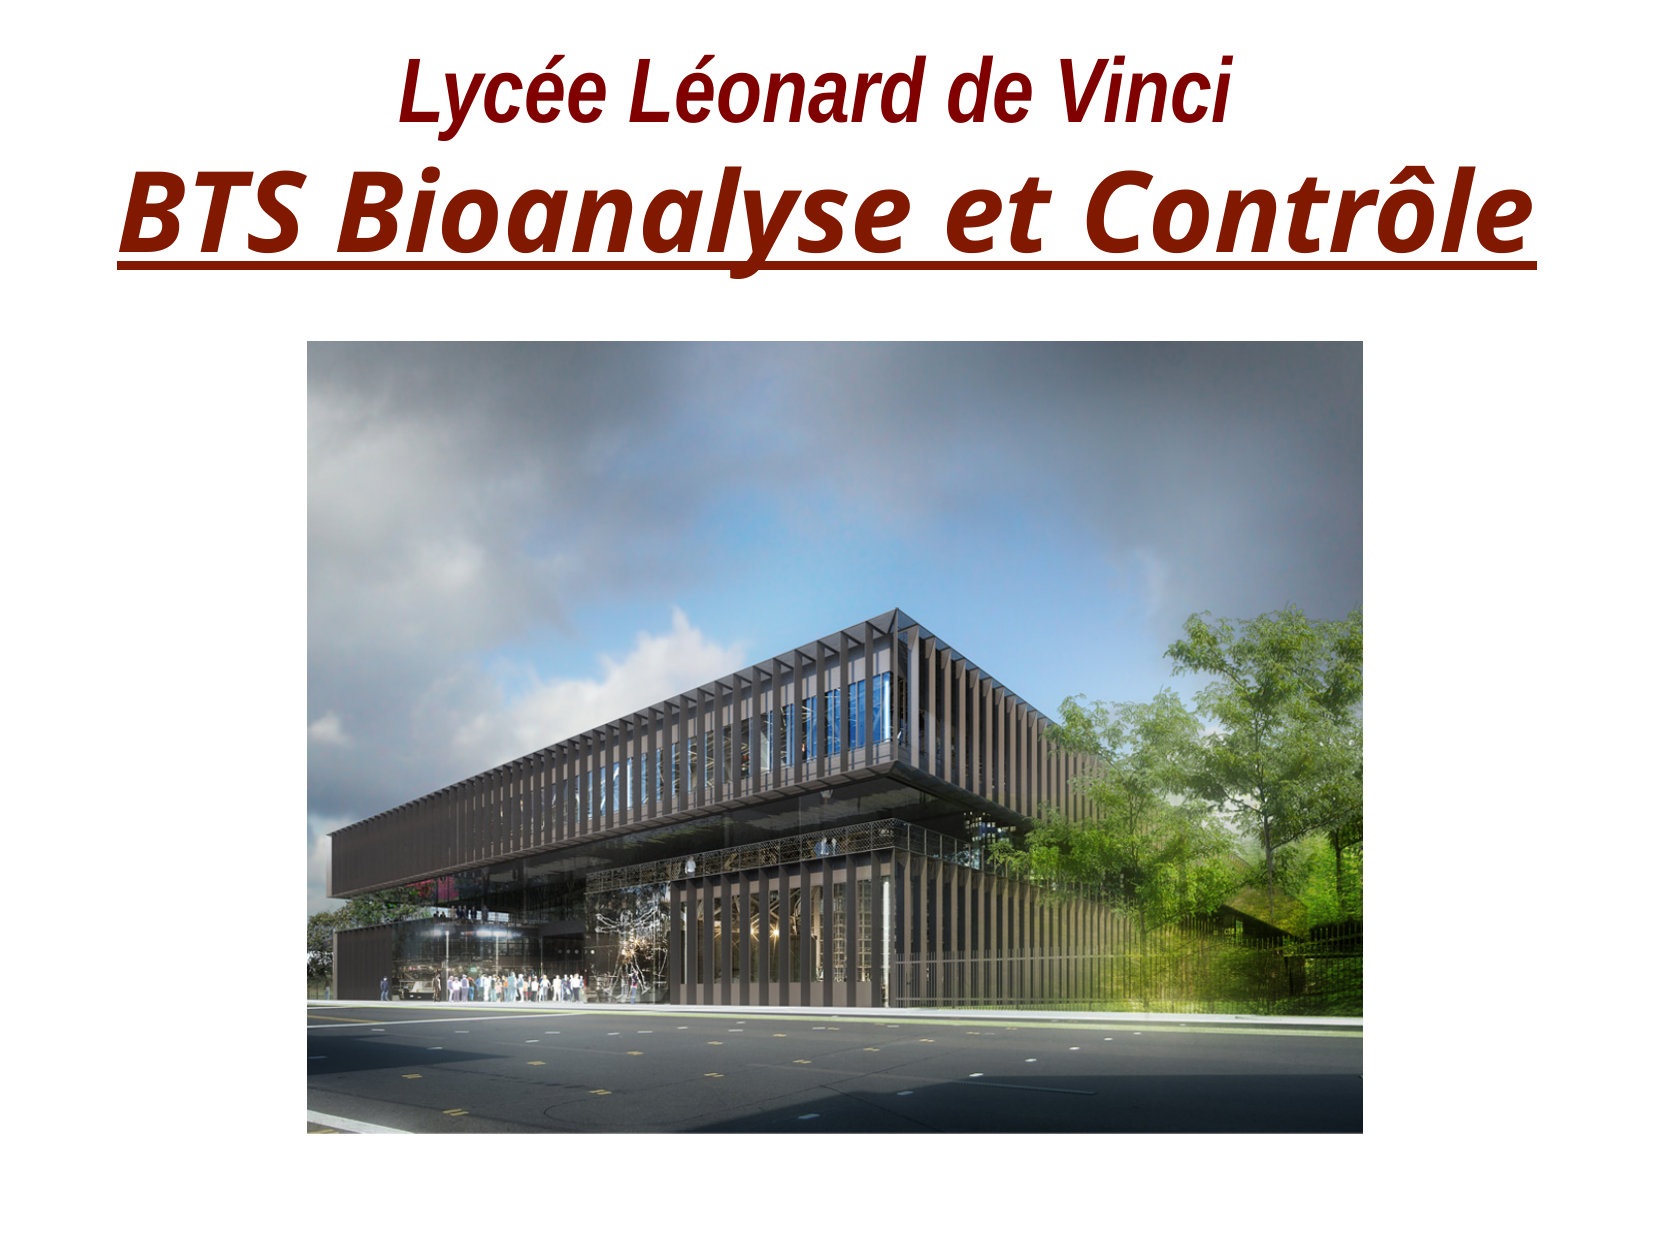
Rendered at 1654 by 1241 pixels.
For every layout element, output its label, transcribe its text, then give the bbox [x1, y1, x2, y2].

picture [307, 341, 1363, 1134]
title Lycée Léonard de Vinci BTS Bioanalyse et Contrôle [82, 33, 1571, 273]
